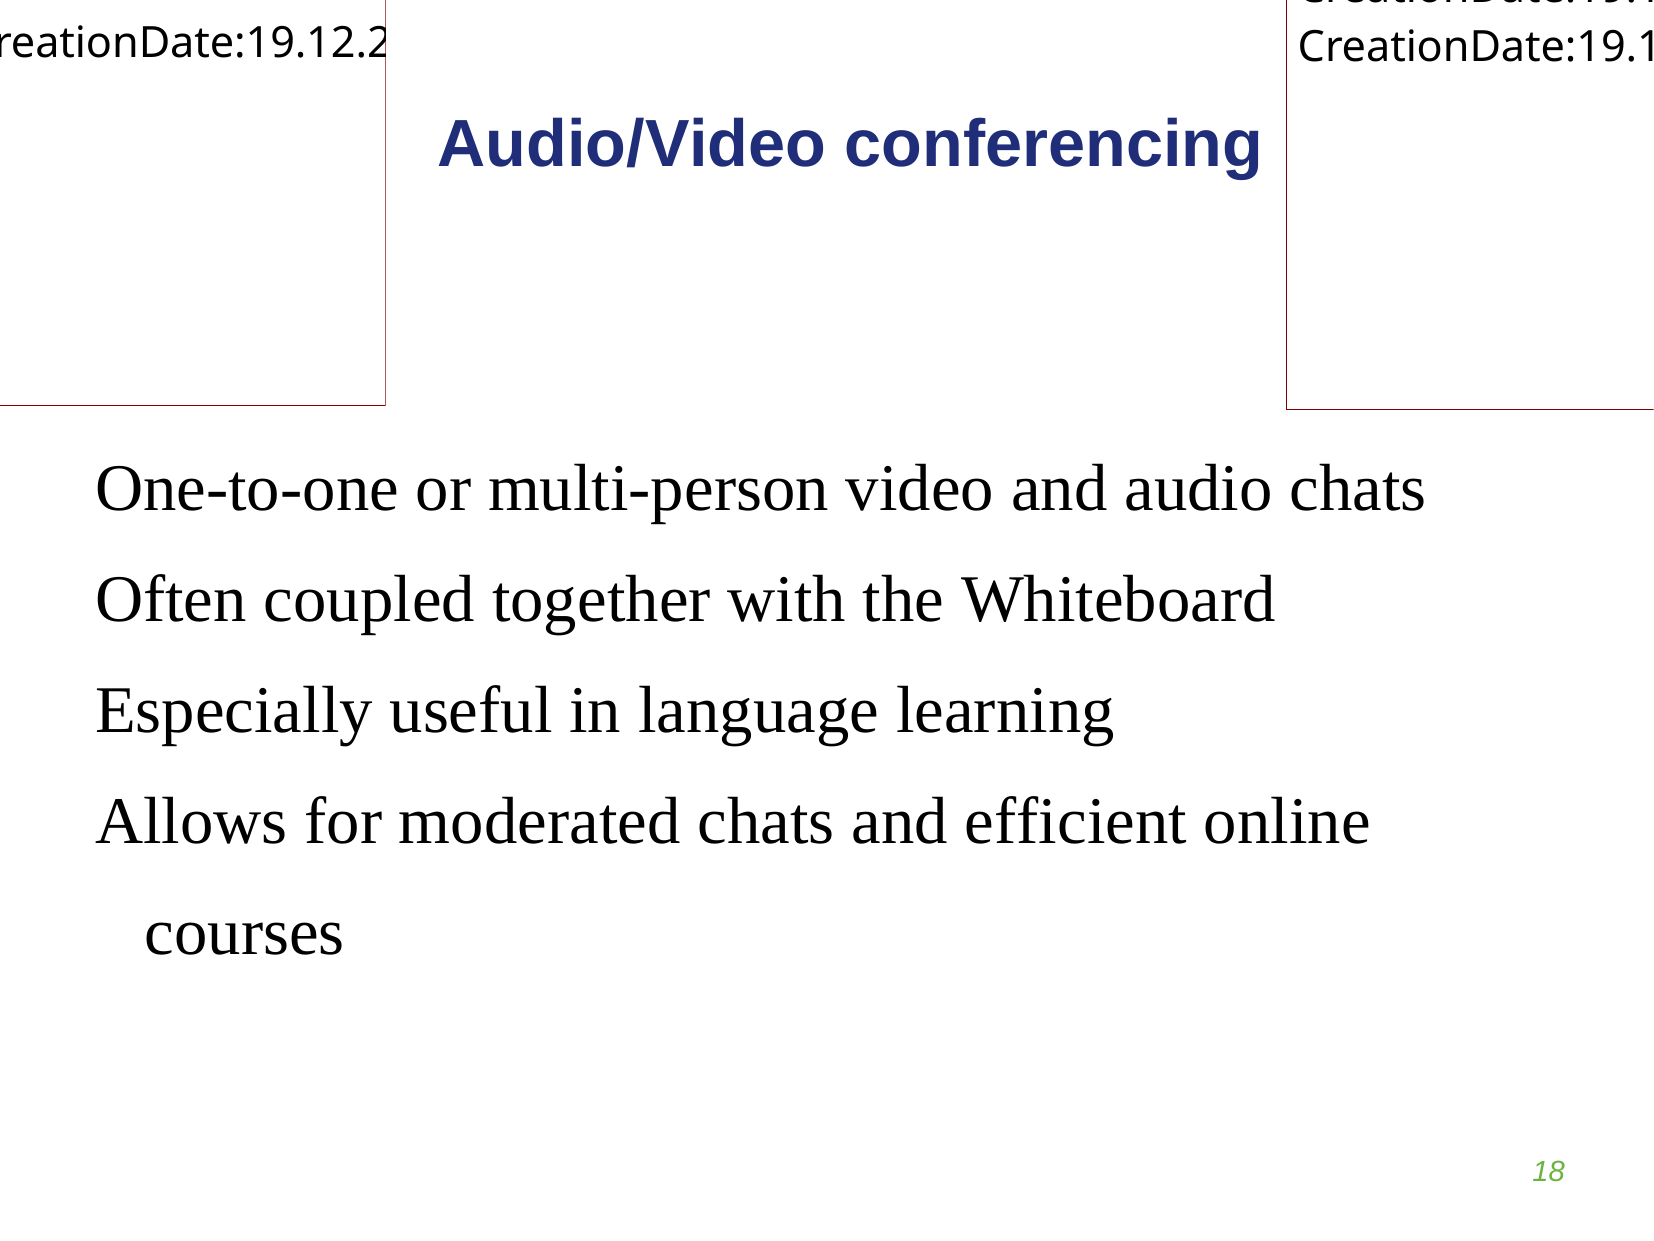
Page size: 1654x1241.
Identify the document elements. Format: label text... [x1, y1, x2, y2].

title Audio/Video conferencing [409, 39, 1292, 247]
list One-to-one or multi-person video and audio chats Often coupled together with the Whiteboard Especially useful in language learning Allows for moderated chats and efficient online courses [59, 413, 1561, 1152]
